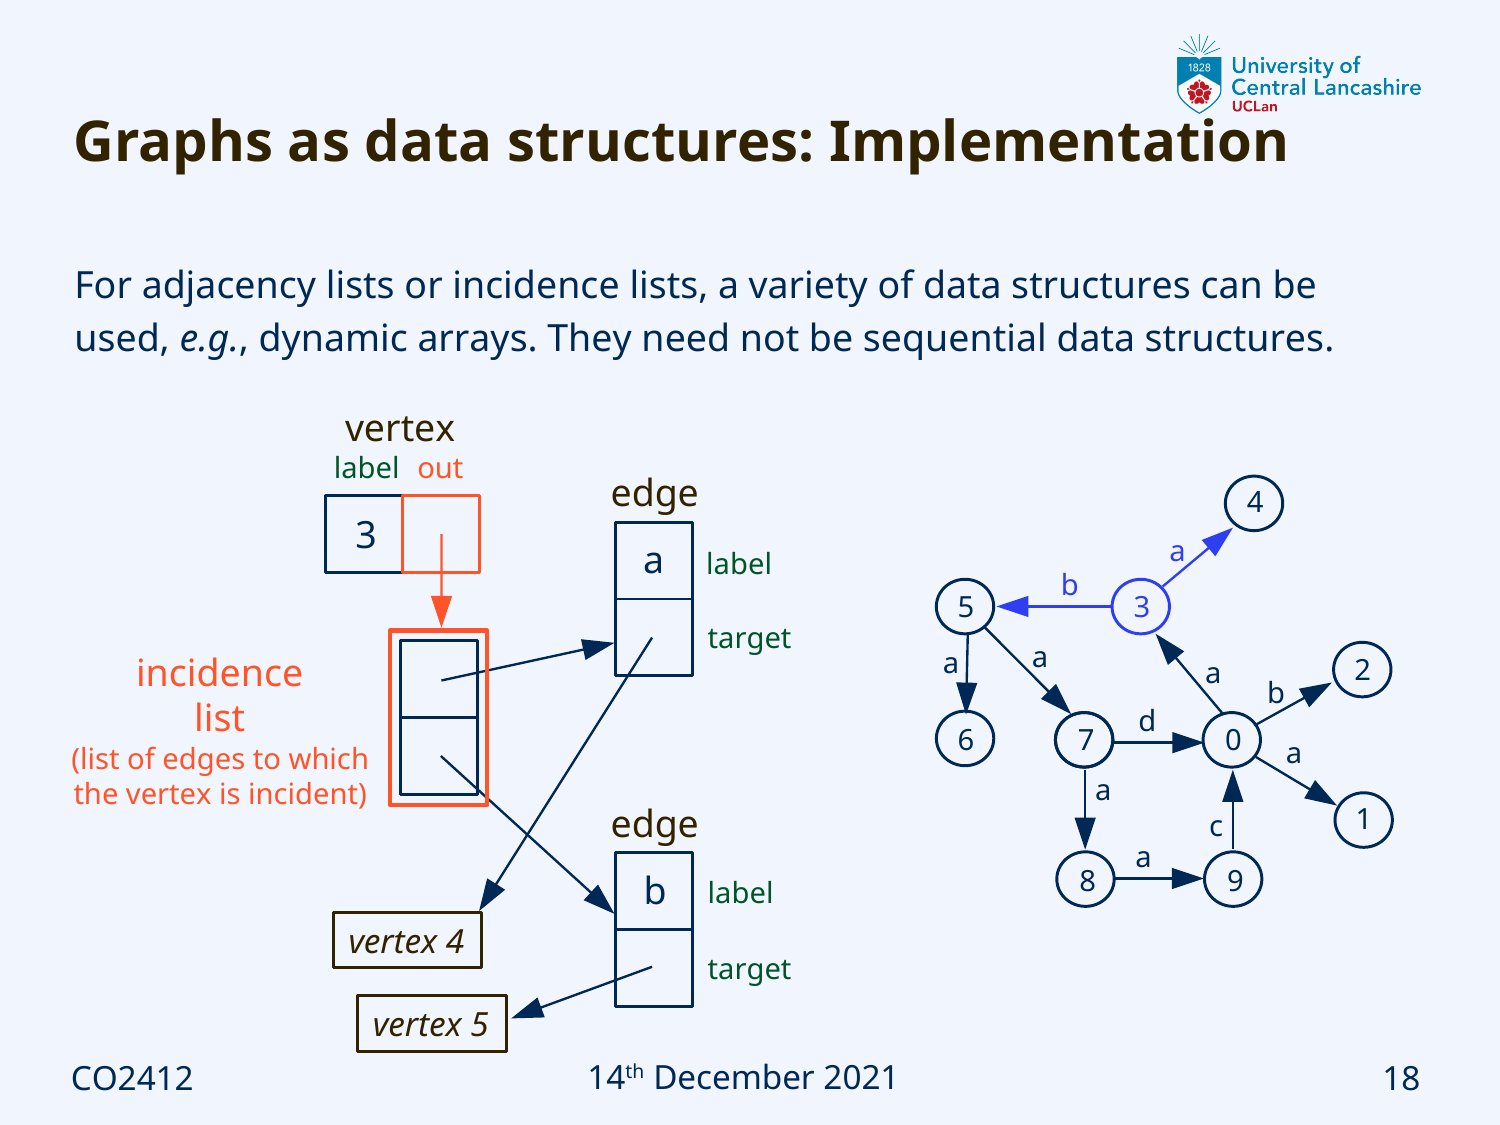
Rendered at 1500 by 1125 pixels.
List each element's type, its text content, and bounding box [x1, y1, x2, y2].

text_box out [379, 441, 502, 502]
text_box a [1190, 646, 1238, 697]
text_box 3 [335, 503, 397, 564]
text_box 6 [942, 713, 991, 764]
text_box vertex 5 [358, 996, 535, 1056]
text_box incidence list [110, 641, 330, 746]
text_box d [1123, 695, 1171, 746]
text_box target [688, 943, 811, 1003]
text_box a [1017, 630, 1065, 681]
text_box vertex 5 [359, 997, 505, 1050]
title Graphs as data structures: Implementation [58, 54, 1500, 224]
text_box b [624, 859, 686, 920]
text_box 0 [1210, 713, 1258, 764]
text_box 1 [1340, 792, 1389, 843]
text_box 4 [1232, 476, 1280, 526]
text_box a [928, 636, 976, 687]
text_box 8 [1064, 854, 1113, 905]
text_box 9 [1212, 854, 1260, 905]
text_box a [622, 529, 685, 589]
text_box b [1046, 559, 1094, 609]
text_box label [678, 538, 800, 598]
text_box vertex 4 [335, 914, 480, 966]
text_box target [688, 612, 811, 673]
text_box a [1120, 831, 1169, 881]
text_box label [306, 441, 379, 502]
text_box 3 [1118, 580, 1167, 631]
text_box vertex 4 [333, 912, 510, 973]
text_box b [1252, 666, 1300, 717]
text_box a [1080, 764, 1128, 814]
text_box a [1270, 726, 1319, 777]
picture [1177, 34, 1421, 54]
text_box (list of edges to which the vertex is incident) [51, 732, 390, 853]
text_box 5 [942, 580, 991, 631]
text_box For adjacency lists or incidence lists, a variety of data structures can be used, e.g., dynamic arrays. They need not be sequential data structures. [59, 245, 1435, 444]
text_box label [679, 867, 802, 927]
text_box edge [595, 792, 719, 853]
text_box a [1154, 524, 1203, 575]
text_box 7 [1063, 713, 1111, 764]
text_box out [404, 497, 478, 502]
text_box 2 [1339, 643, 1387, 694]
text_box edge [595, 461, 719, 522]
text_box vertex [330, 396, 476, 441]
text_box c [1194, 800, 1242, 851]
